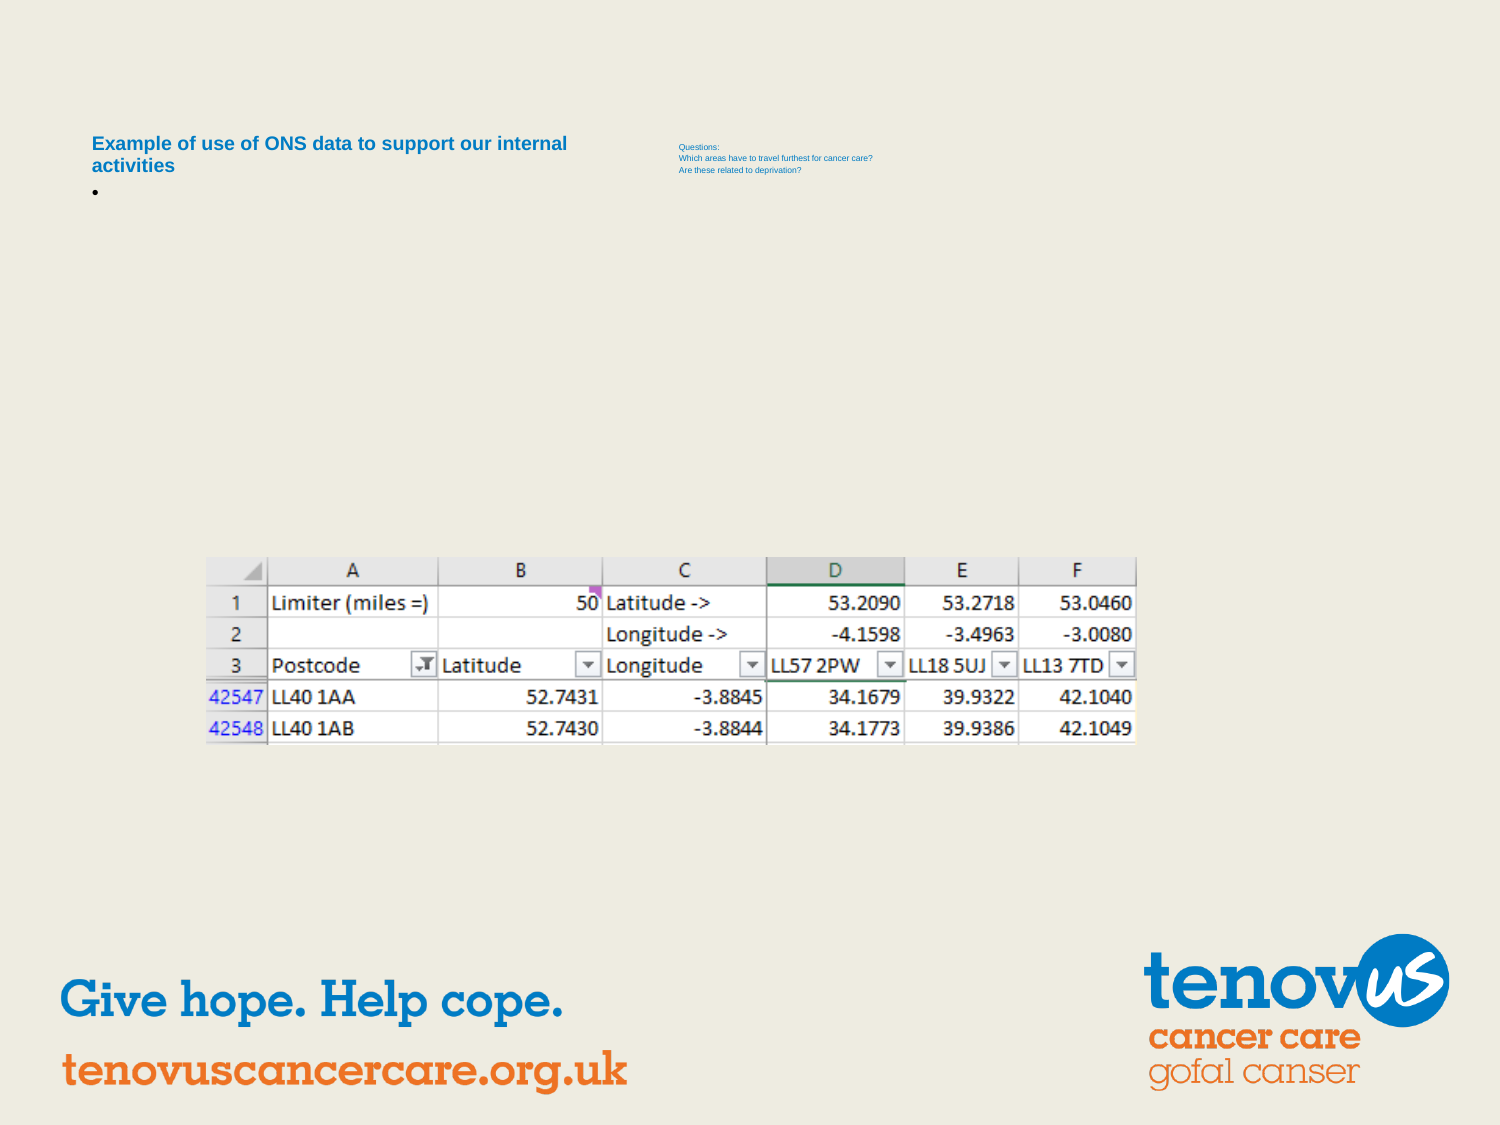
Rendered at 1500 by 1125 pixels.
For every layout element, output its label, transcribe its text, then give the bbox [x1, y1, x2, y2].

list Example of use of ONS data to support our internal activities [76, 125, 1223, 185]
picture [206, 557, 1137, 745]
list Questions: Which areas have to travel furthest for cancer care? Are these related to deprivation? [76, 208, 1424, 1094]
